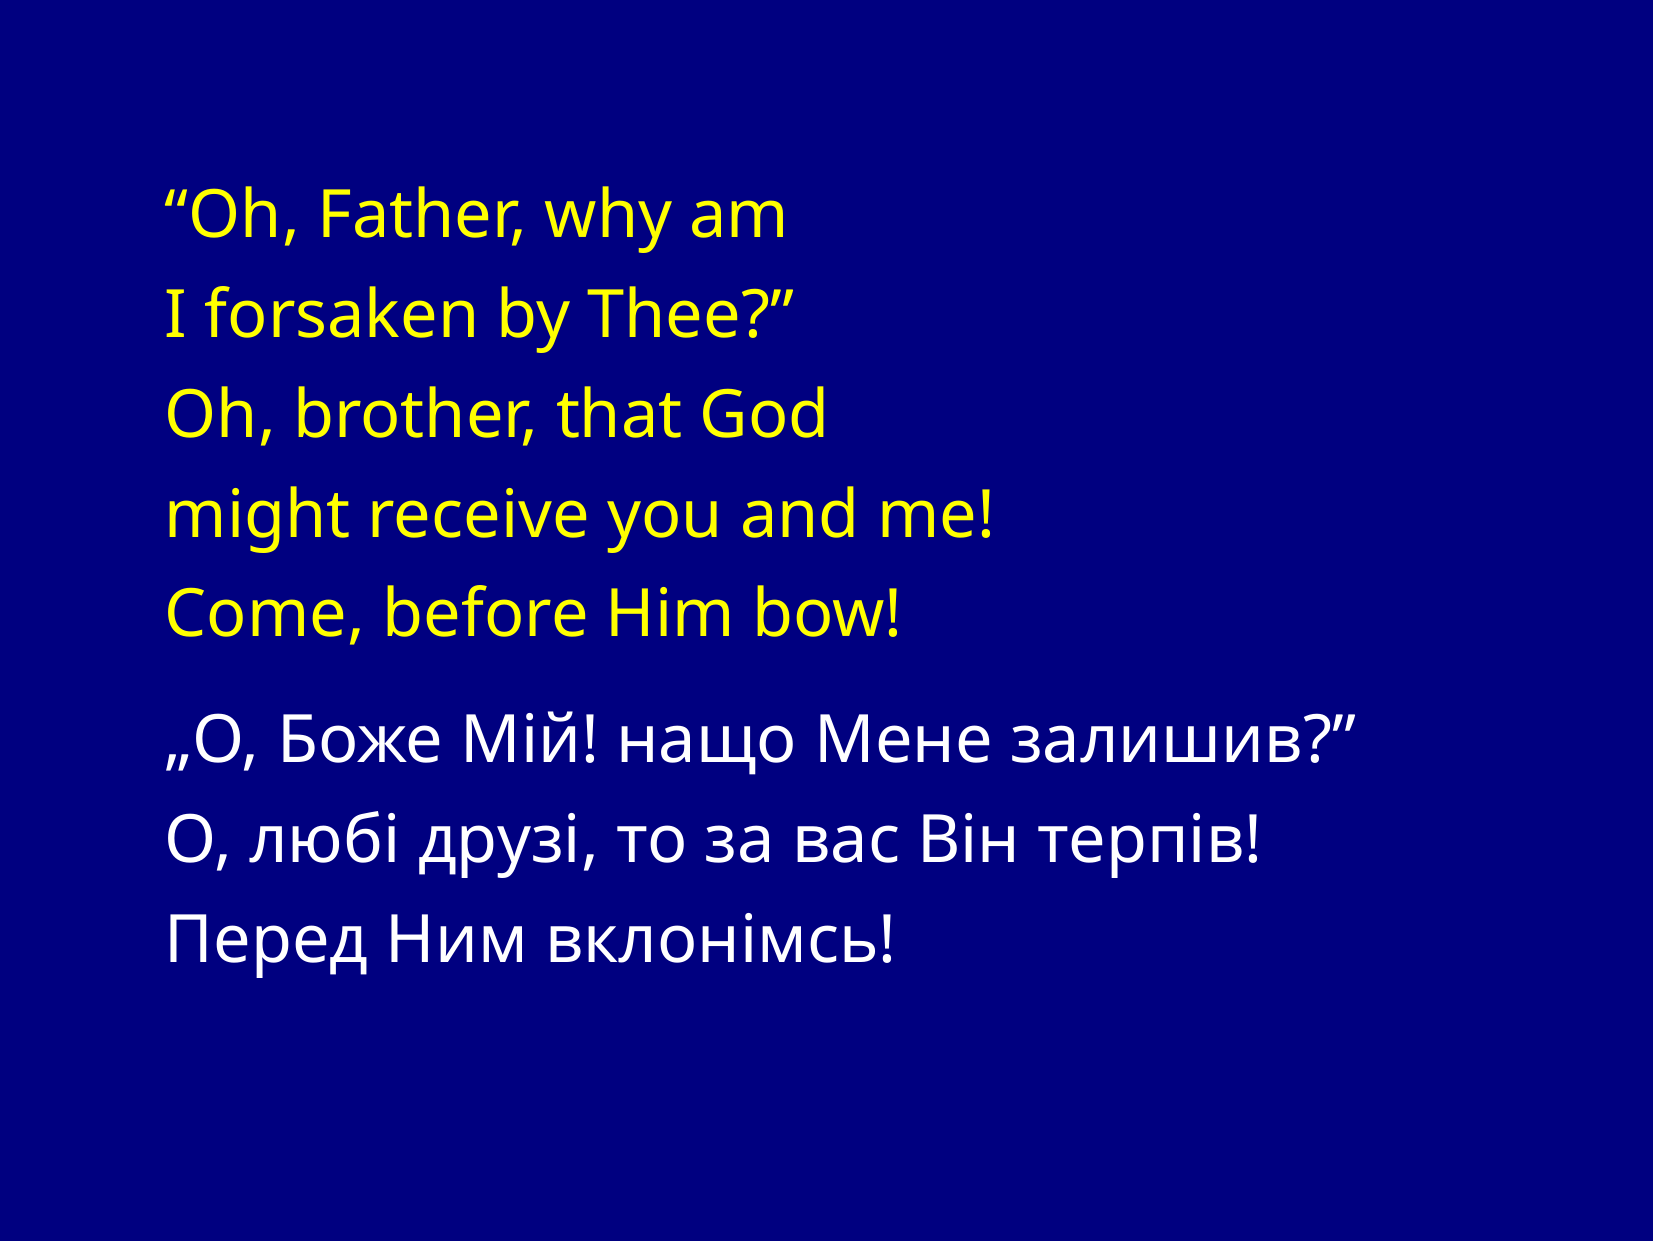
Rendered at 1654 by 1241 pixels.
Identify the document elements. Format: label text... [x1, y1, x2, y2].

text_box “Oh, Father, why am I forsaken by Thee?” Oh, brother, that God might receive you and me! Come, before Him bow! [37, 150, 1576, 638]
text_box „О, Боже Мій! нащо Мене залишив?” О, любі друзі, то за вас Він терпів! Перед Ним вклонімсь! [37, 675, 1651, 1163]
